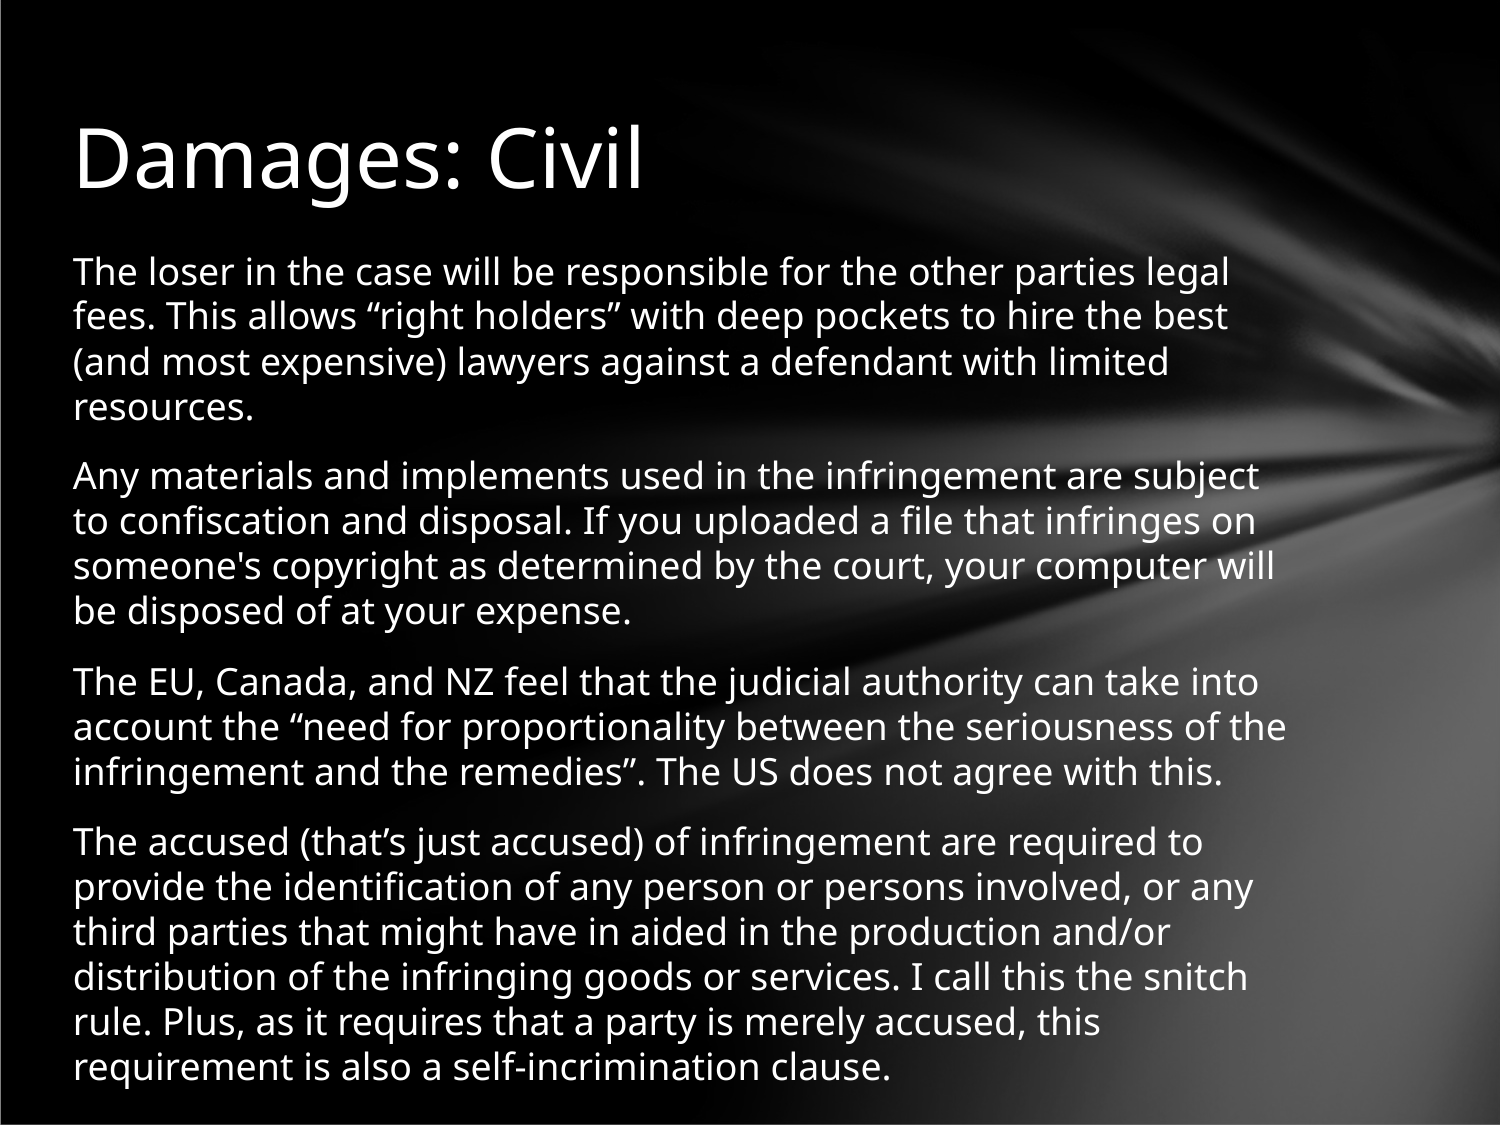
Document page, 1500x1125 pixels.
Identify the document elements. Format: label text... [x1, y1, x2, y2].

title Damages: Civil [57, 37, 1318, 213]
list The loser in the case will be responsible for the other parties legal fees. This allows “right holders” with deep pockets to hire the best (and most expensive) lawyers against a defendant with limited resources. Any materials and implements used in the infringement are subject to confiscation and disposal. If you uploaded a file that infringes on someone's copyright as determined by the court, your computer will be disposed of at your expense. The EU, Canada, and NZ feel that the judicial authority can take into account the “need for proportionality between the seriousness of the infringement and the remedies”. The US does not agree with this. The accused (that’s just accused) of infringement are required to provide the identification of any person or persons involved, or any third parties that might have in aided in the production and/or distribution of the infringing goods or services. I call this the snitch rule. Plus, as it requires that a party is merely accused, this requirement is also a self-incrimination clause. [57, 240, 1318, 1016]
picture [0, 0, 1500, 1125]
